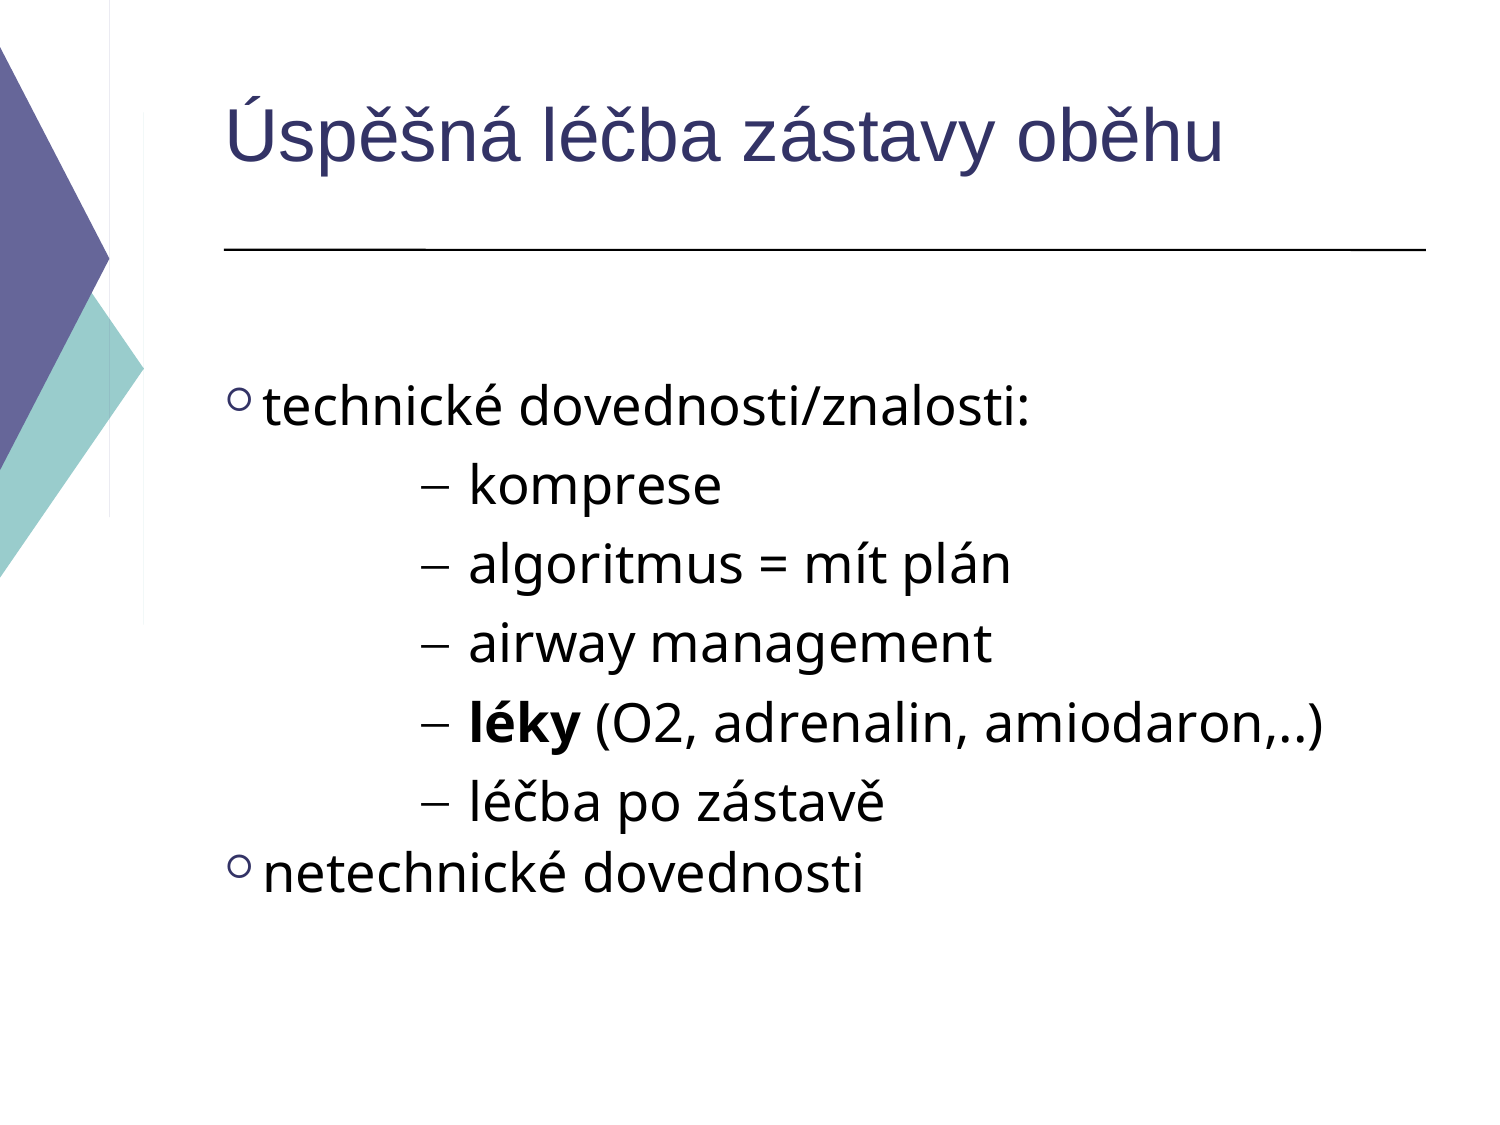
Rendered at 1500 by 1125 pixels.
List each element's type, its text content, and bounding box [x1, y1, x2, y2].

title Úspěšná léčba zástavy oběhu [224, 41, 1423, 236]
list technické dovednosti/znalosti: komprese algoritmus = mít plán airway management léky (O2, adrenalin, amiodaron,..) léčba po zástavě netechnické dovednosti [224, 299, 1423, 966]
